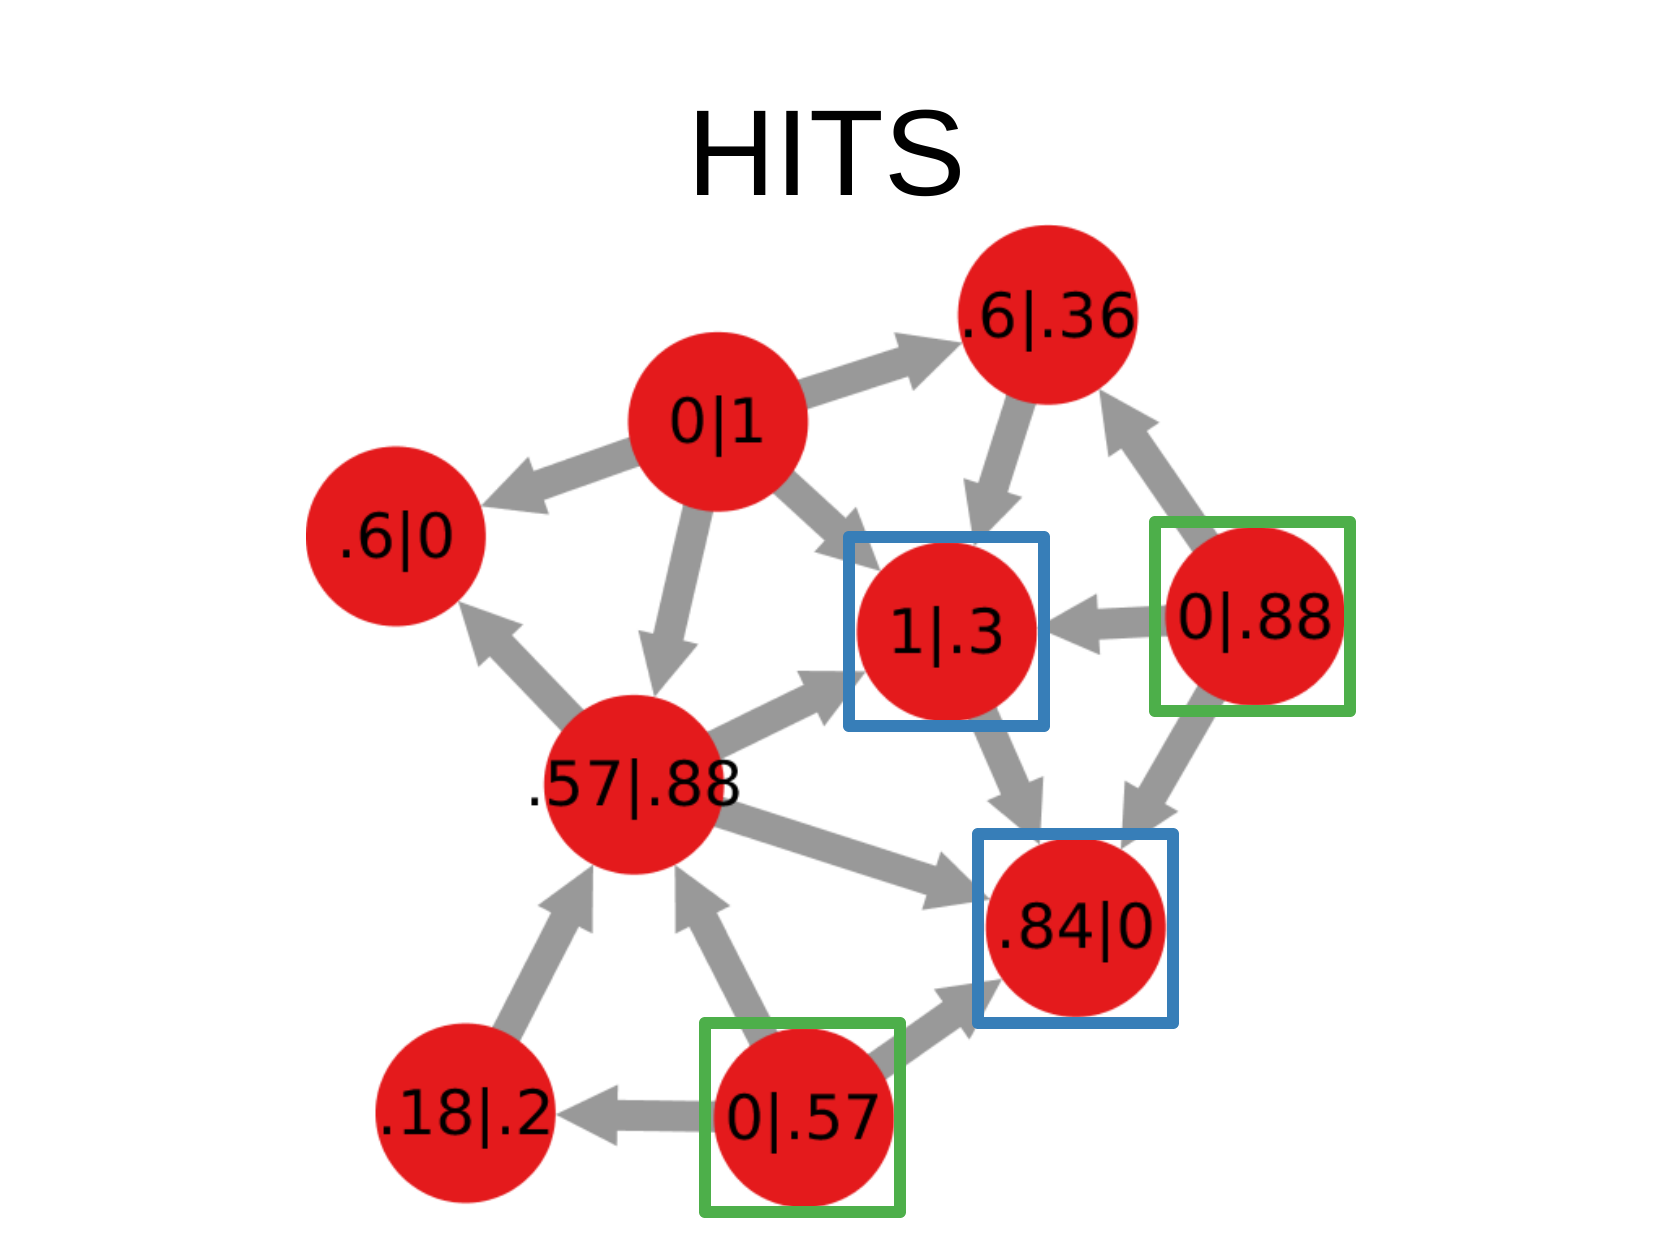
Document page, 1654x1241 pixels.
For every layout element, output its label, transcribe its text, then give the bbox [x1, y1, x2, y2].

picture [306, 224, 1347, 1211]
title HITS [82, 49, 1571, 257]
picture [1161, 528, 1344, 705]
picture [711, 1029, 894, 1206]
